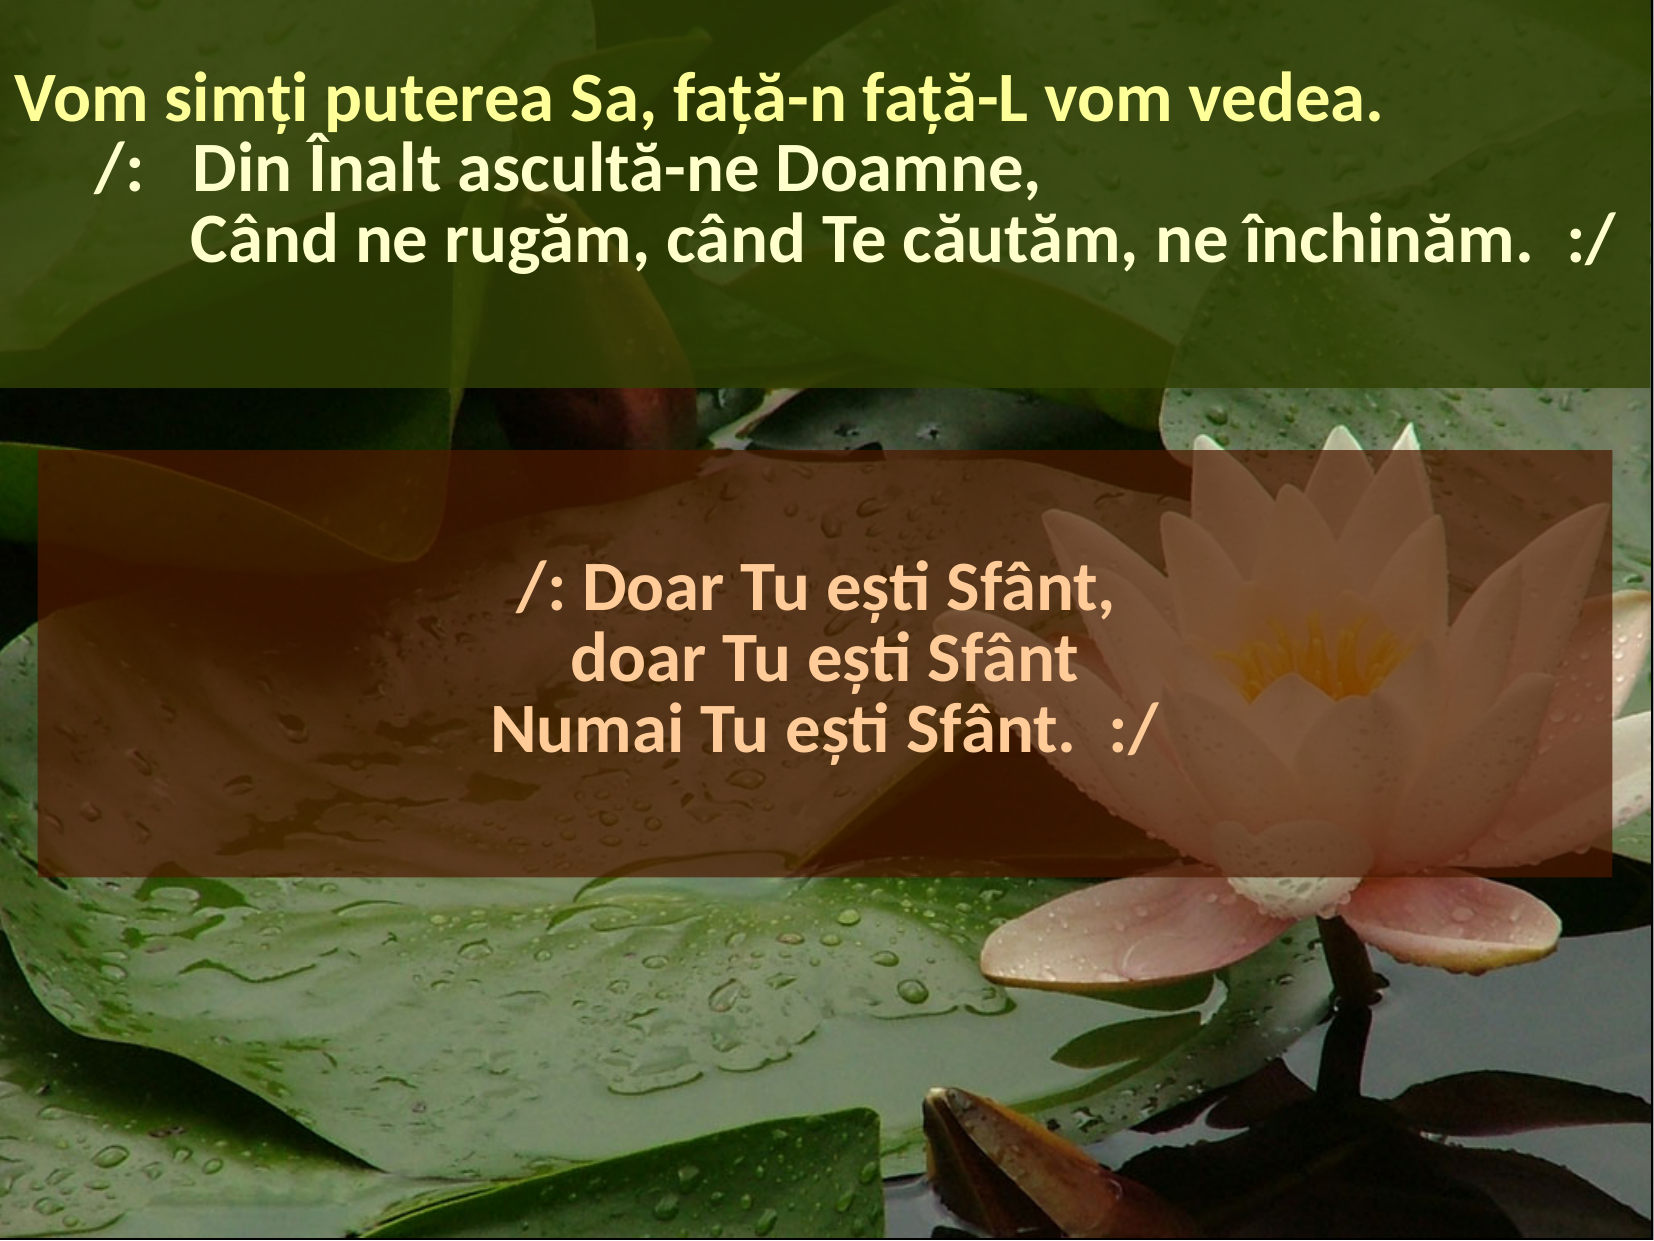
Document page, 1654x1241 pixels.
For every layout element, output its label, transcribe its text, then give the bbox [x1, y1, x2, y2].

text_box /: Doar Tu eşti Sfânt, doar Tu eşti Sfânt Numai Tu eşti Sfânt. :/ [37, 450, 1613, 878]
picture [0, 388, 1651, 1238]
text_box Vom simţi puterea Sa, faţă-n faţă-L vom vedea. /: Din Înalt ascultă-ne Doamne, Când ne rugăm, când Te căutăm, ne închinăm. :/ [0, 0, 1651, 388]
